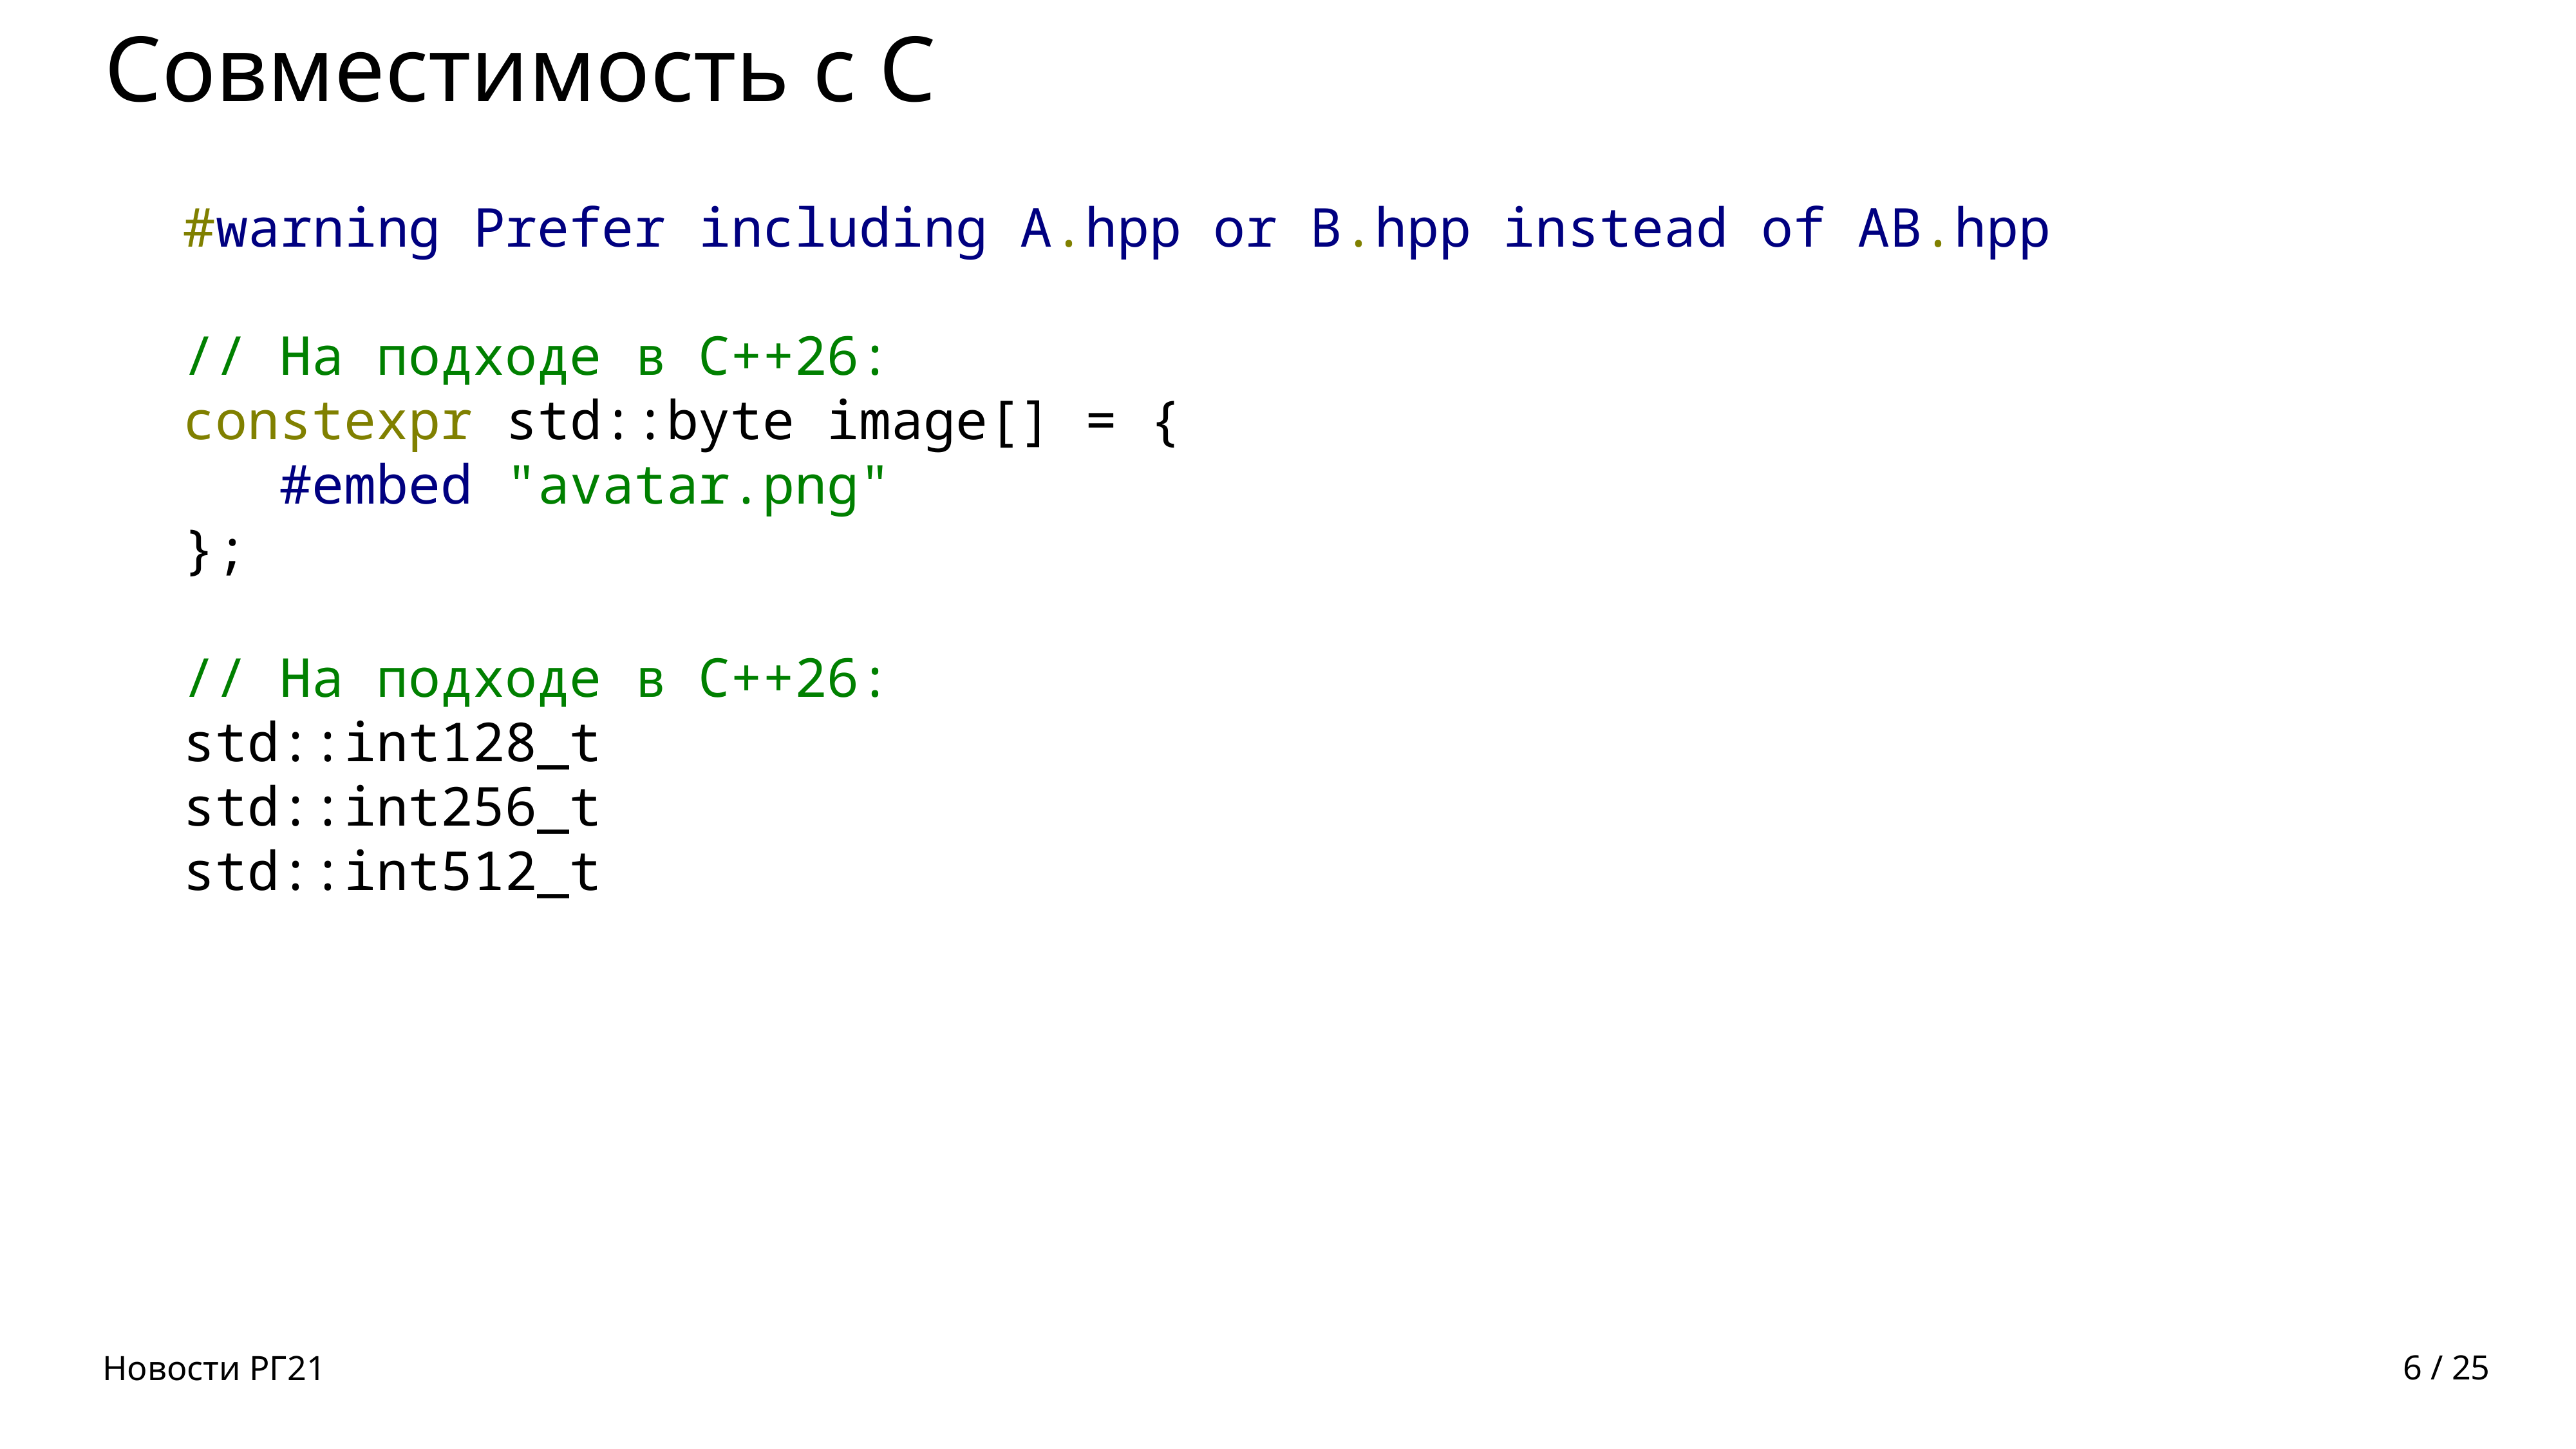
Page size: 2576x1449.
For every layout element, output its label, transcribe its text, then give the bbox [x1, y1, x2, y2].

text_box #warning Prefer including A.hpp or B.hpp instead of AB.hpp // На подходе в C++26: constexpr std::byte image[] = { #embed "avatar.png" }; // На подходе в C++26: std::int128_t std::int256_t std::int512_t [174, 188, 2410, 1259]
list Новости РГ21 [93, 1338, 1190, 1393]
list <number> / 25 [1403, 1338, 2500, 1393]
title Совместимость с C [95, 19, 2576, 155]
